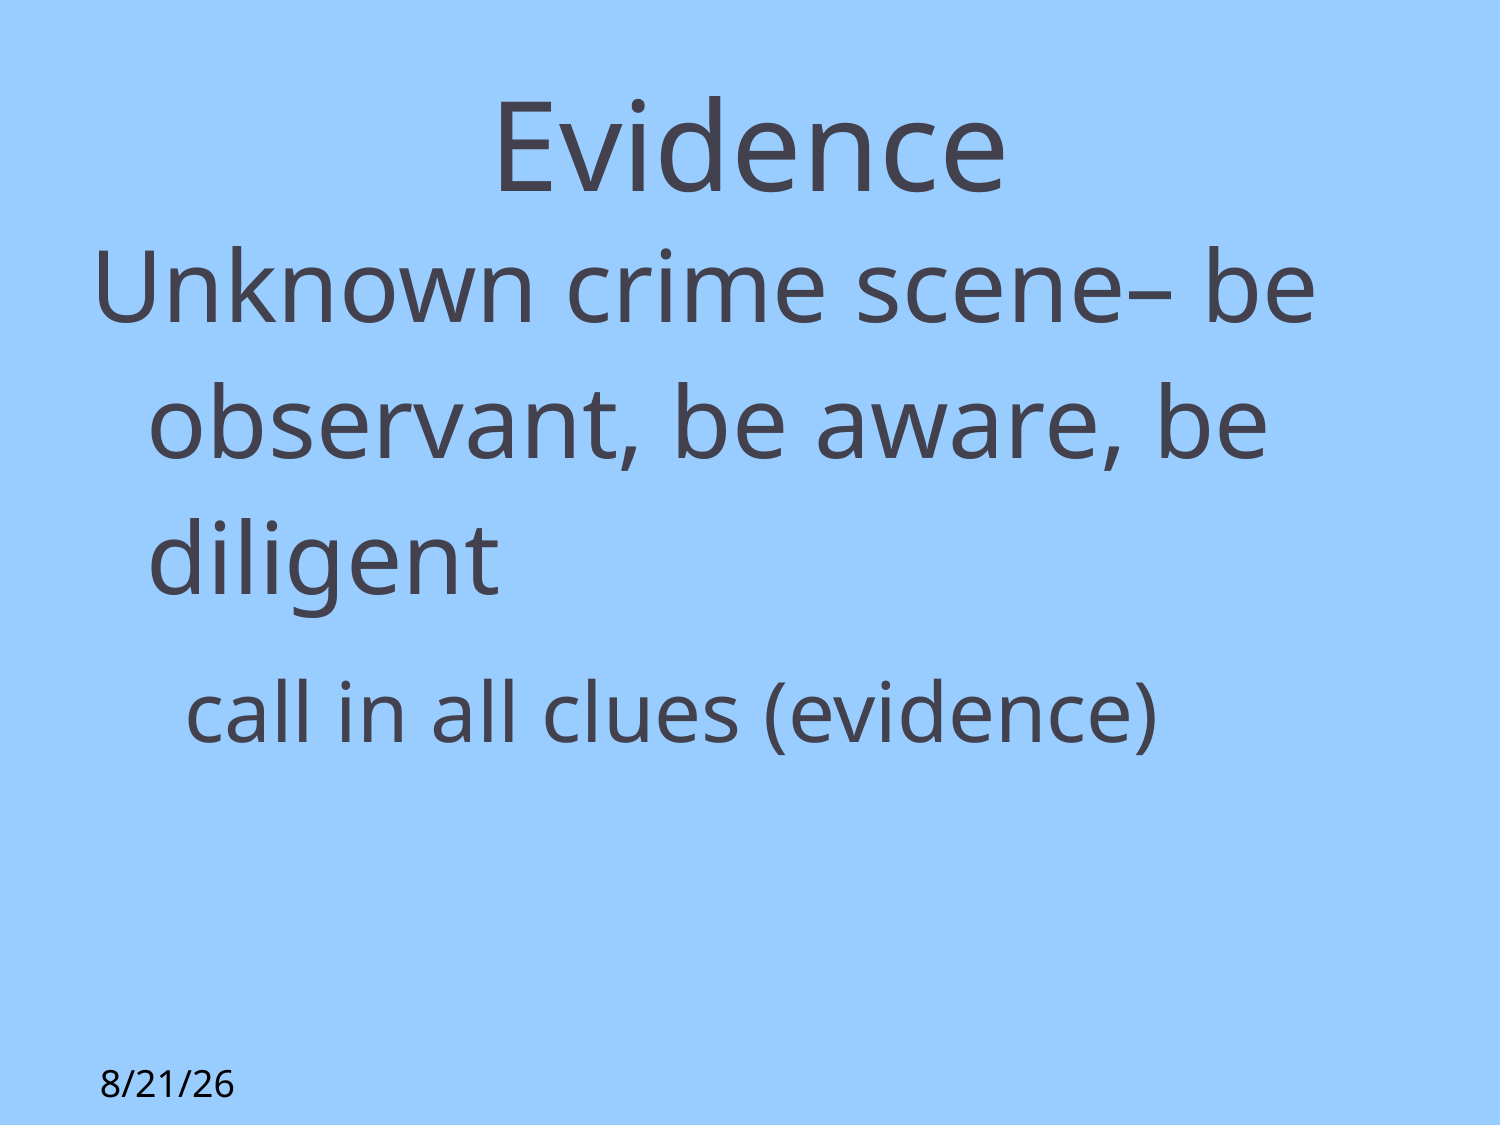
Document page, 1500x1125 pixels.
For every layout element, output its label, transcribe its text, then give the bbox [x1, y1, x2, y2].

list Unknown crime scene– be observant, be aware, be diligent call in all clues (evidence) [75, 200, 1425, 966]
title Evidence [75, 33, 1425, 200]
